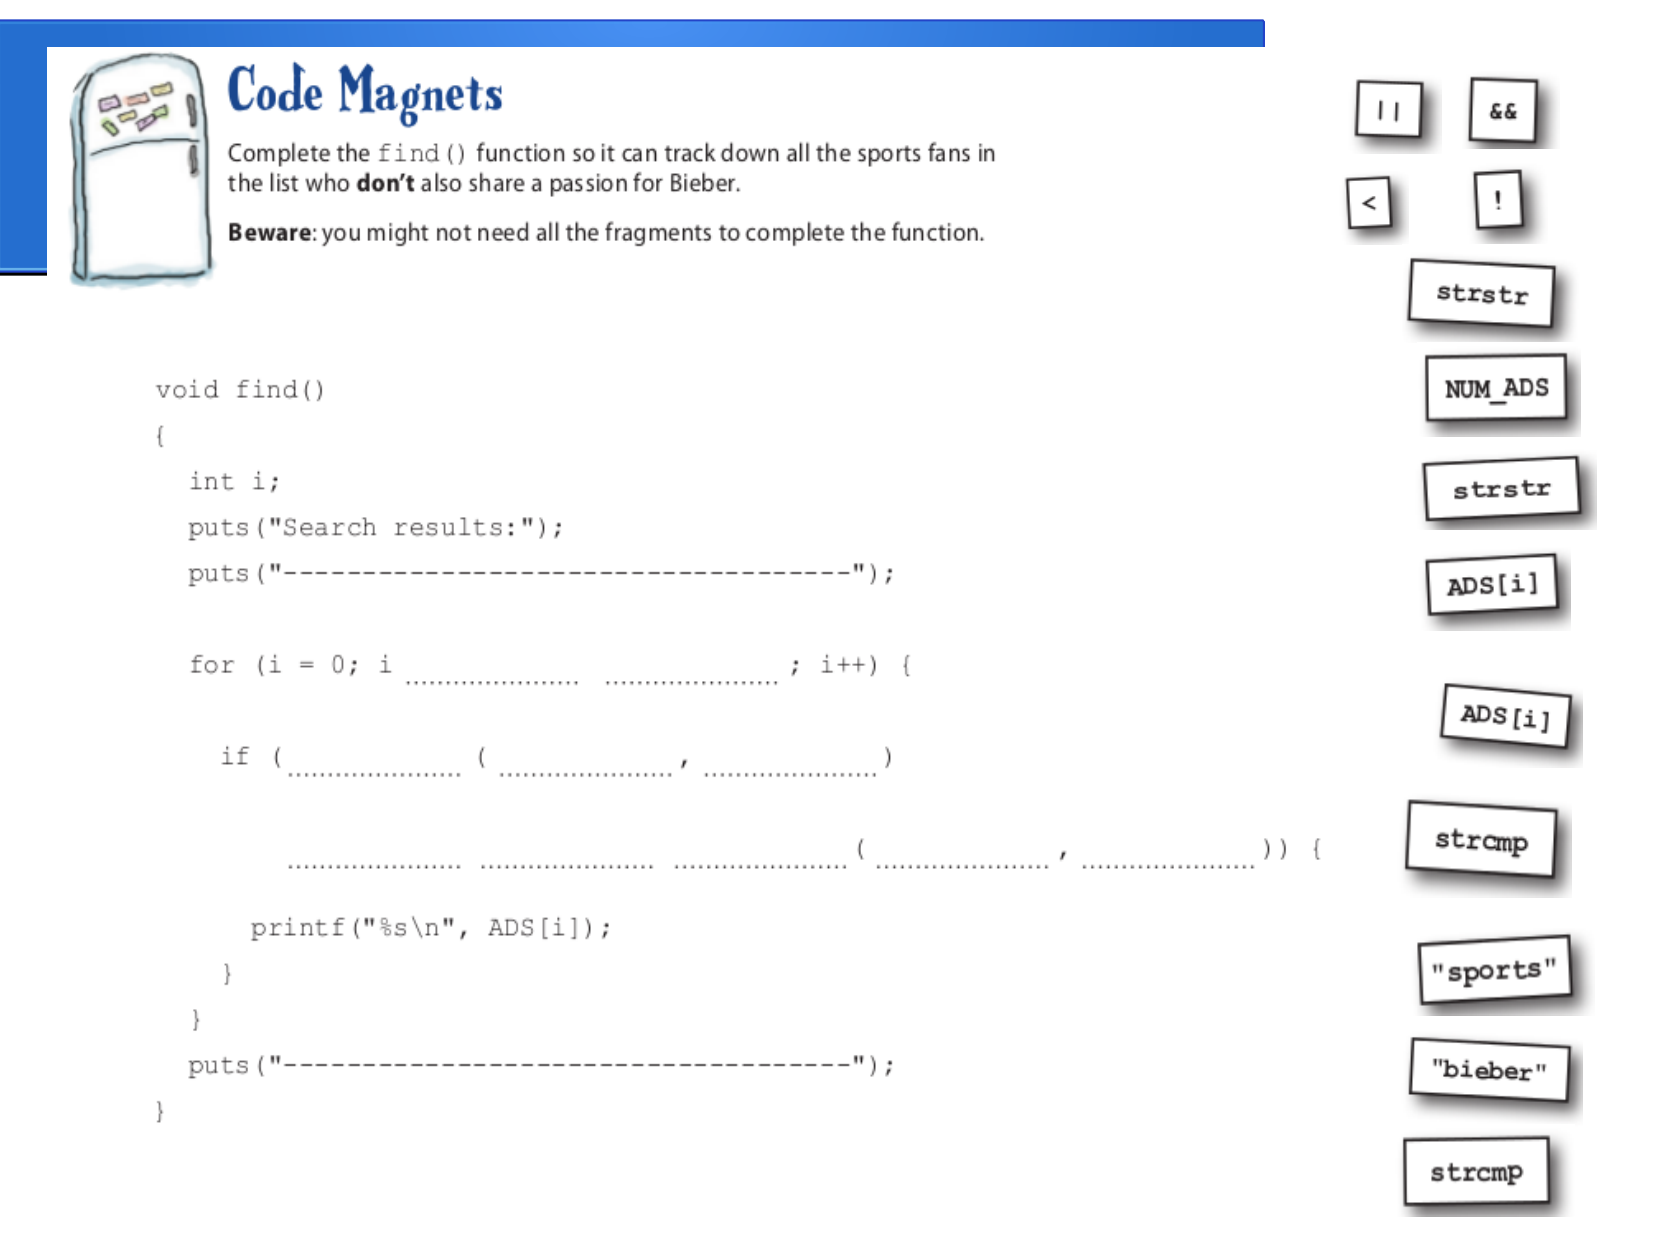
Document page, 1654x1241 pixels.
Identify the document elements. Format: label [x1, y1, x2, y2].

picture [47, 47, 1581, 1158]
picture [1417, 543, 1571, 631]
picture [1405, 448, 1597, 530]
picture [1405, 921, 1595, 1016]
picture [1393, 1027, 1583, 1217]
picture [1393, 788, 1572, 898]
picture [1462, 70, 1560, 149]
picture [1429, 673, 1583, 768]
